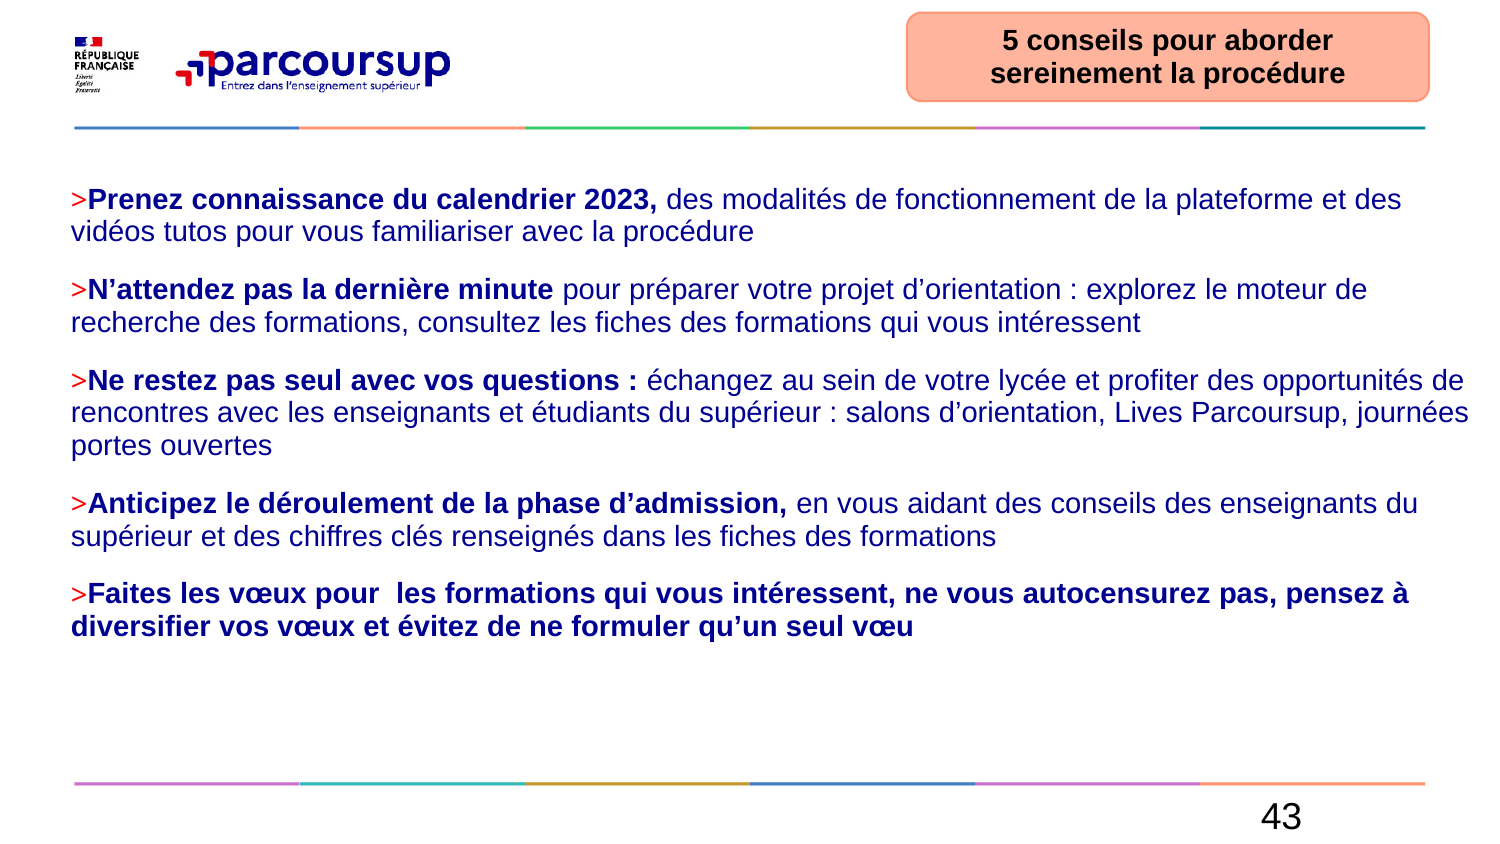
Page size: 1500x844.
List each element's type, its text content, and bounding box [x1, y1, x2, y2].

text_box 5 conseils pour aborder sereinement la procédure [907, 12, 1430, 102]
text_box [1246, 784, 1438, 844]
list Prenez connaissance du calendrier 2023, des modalités de fonctionnement de la plateforme et des vidéos tutos pour vous familiariser avec la procédure N’attendez pas la dernière minute pour préparer votre projet d’orientation : explorez le moteur de recherche des formations, consultez les fiches des formations qui vous intéressent Ne restez pas seul avec vos questions : échangez au sein de votre lycée et profiter des opportunités de rencontres avec les enseignants et étudiants du supérieur : salons d’orientation, Lives Parcoursup, journées portes ouvertes Anticipez le déroulement de la phase d’admission, en vous aidant des conseils des enseignants du supérieur et des chiffres clés renseignés dans les fiches des formations Faites les vœux pour les formations qui vous intéressent, ne vous autocensurez pas, pensez à diversifier vos vœux et évitez de ne formuler qu’un seul vœu [55, 175, 1497, 739]
